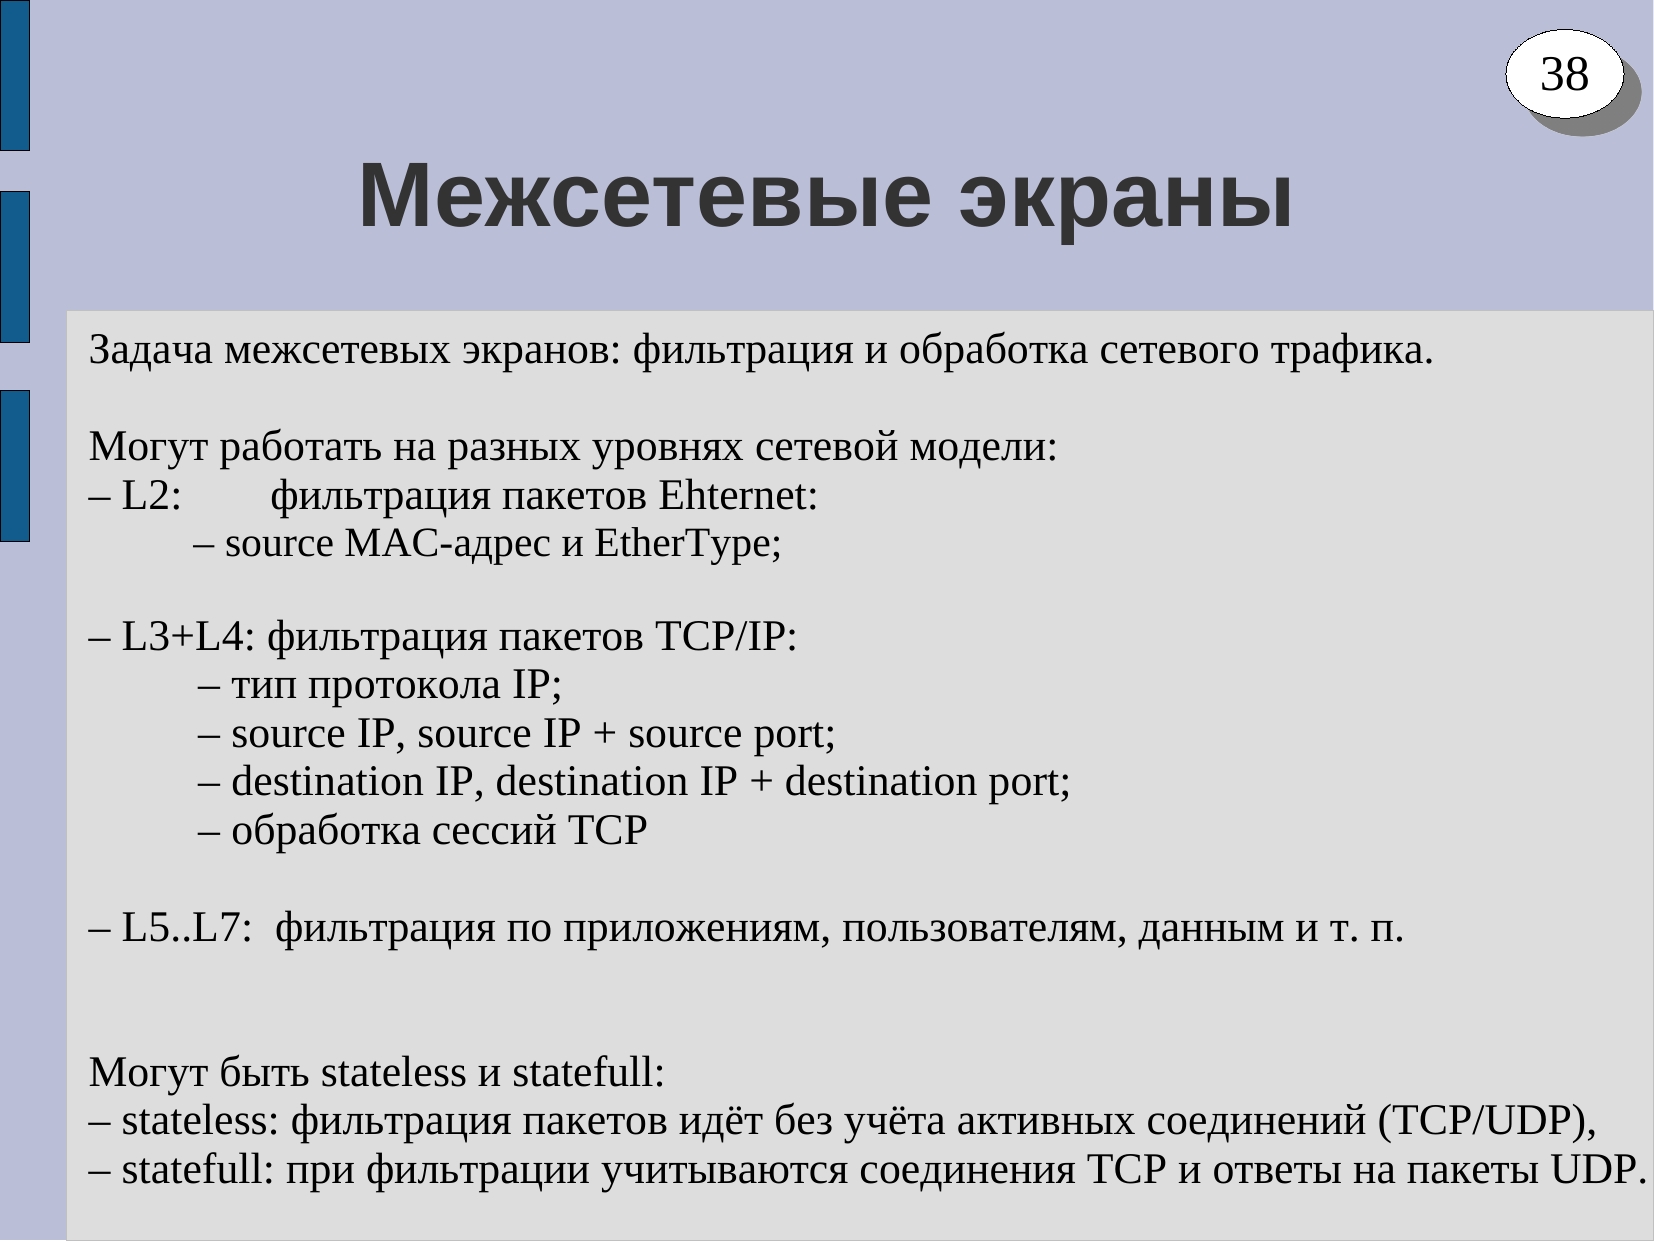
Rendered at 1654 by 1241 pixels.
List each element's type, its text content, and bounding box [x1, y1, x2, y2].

text_box 38 [1505, 29, 1625, 119]
title Межсетевые экраны [121, 91, 1534, 299]
text_box Задача межсетевых экранов: фильтрация и обработка сетевого трафика. Могут работать на разных уровнях сетевой модели: – L2: фильтрация пакетов Ehternet: – source MAC-адрес и EtherType; – L3+L4: фильтрация пакетов TCP/IP: – тип протокола IP; – source IP, source IP + source port; – destination IP, destination IP + destination port; – обработка сессий TCP – L5..L7: фильтрация по приложениям, пользователям, данным и т. п. Могут быть stateless и statefull: – stateless: фильтрация пакетов идёт без учёта активных соединений (TCP/UDP), – statefull: при фильтрации учитываются соединения TCP и ответы на пакеты UDP. [88, 324, 1651, 1241]
